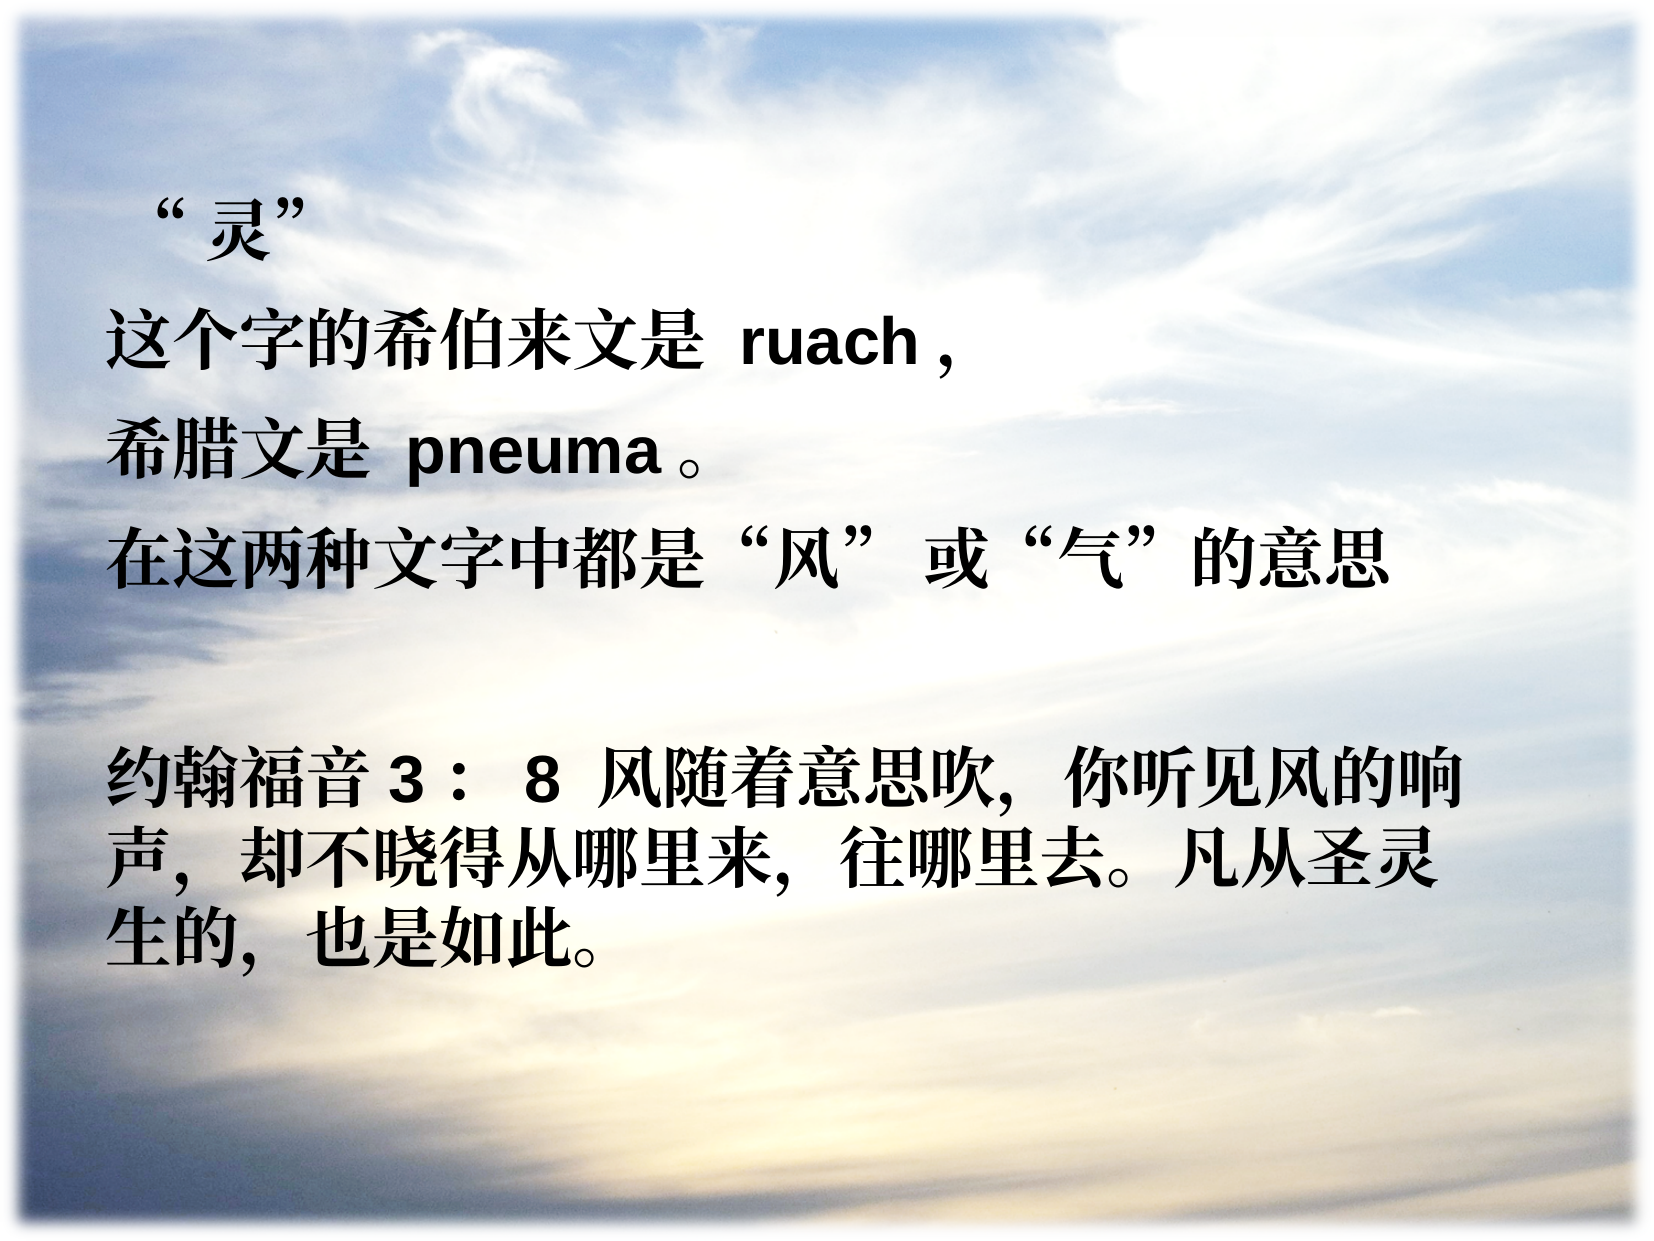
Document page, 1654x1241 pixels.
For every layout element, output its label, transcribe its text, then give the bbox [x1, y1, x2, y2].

picture [0, 0, 1654, 1241]
list “灵” 这个字的希伯来文是 ruach， 希腊文是 pneuma。 在这两种文字中都是“风” 或“气”的意思 约翰福音3：8 风随着意思吹，你听见风的响声，却不晓得从哪里来，往哪里去。凡从圣灵生的，也是如此。 [105, 188, 1489, 1109]
